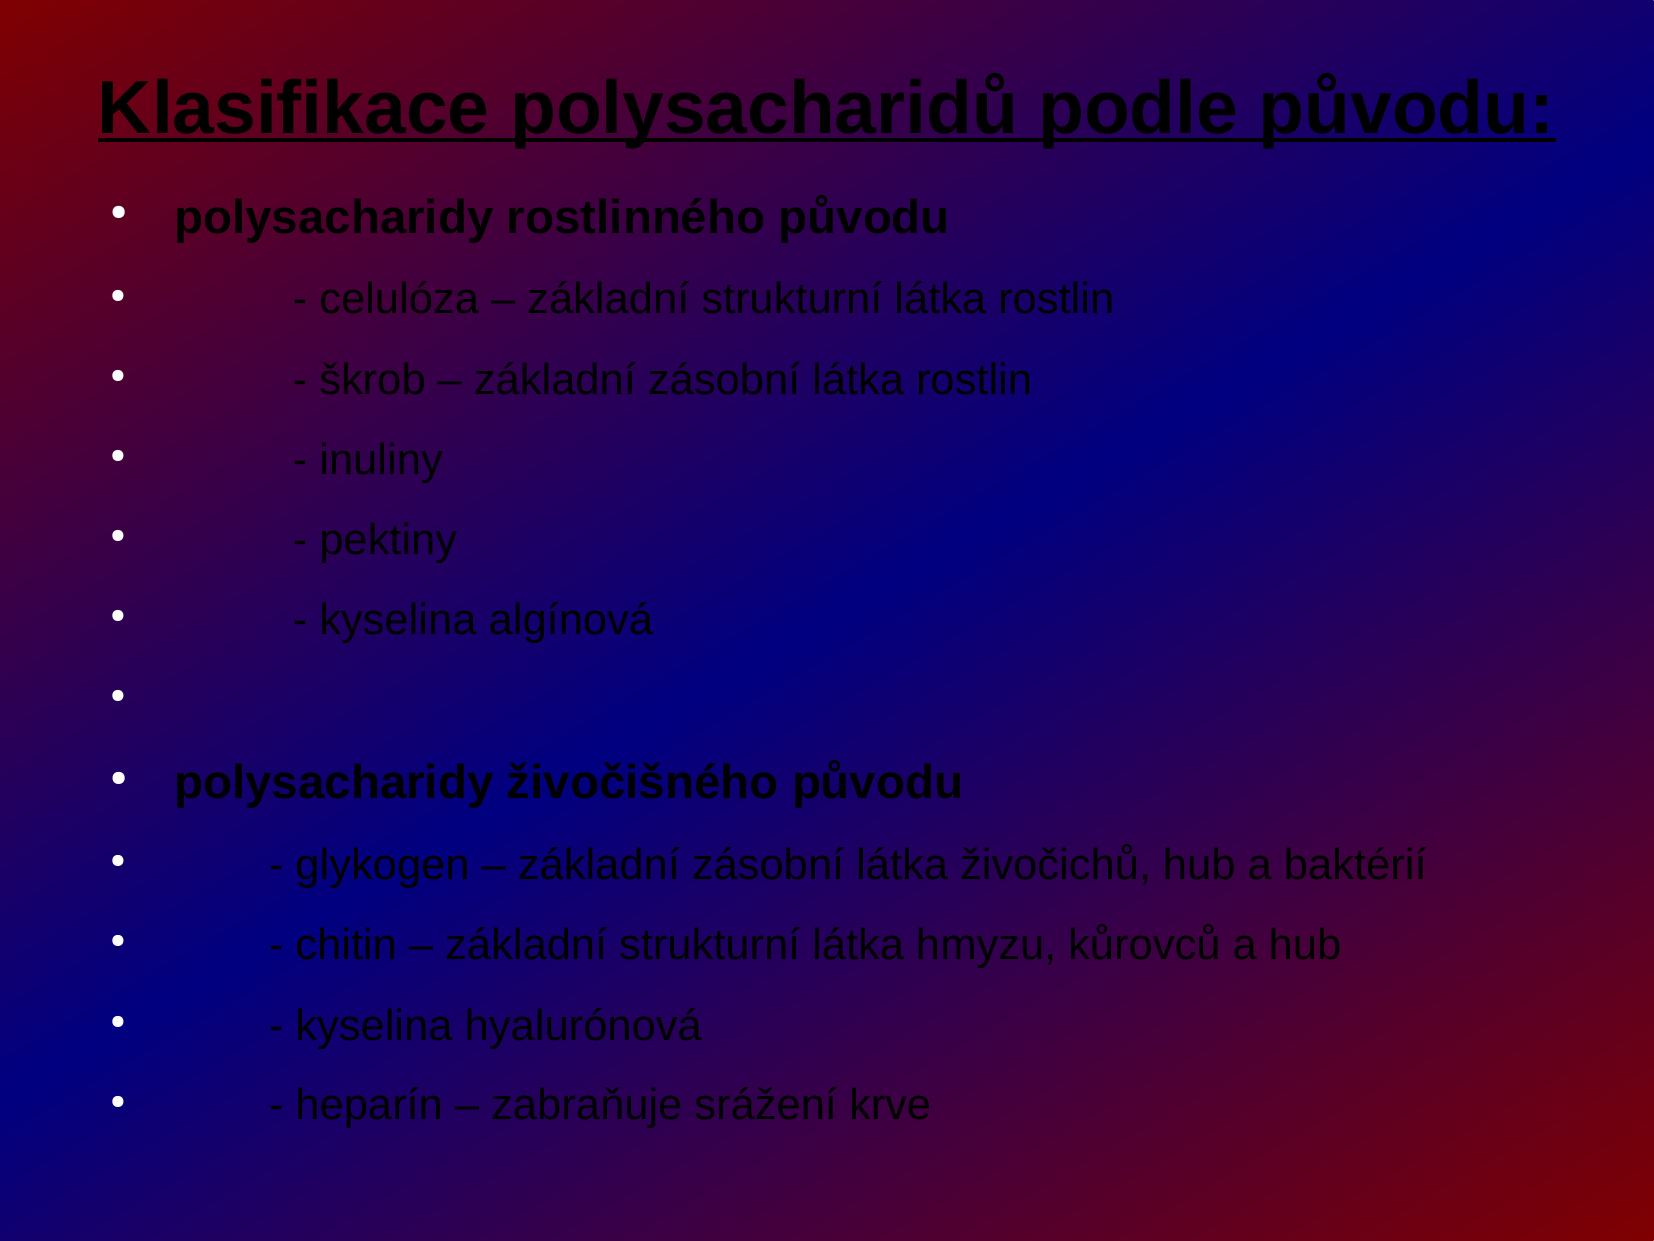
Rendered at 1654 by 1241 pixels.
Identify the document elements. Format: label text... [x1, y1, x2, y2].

list polysacharidy rostlinného původu - celulóza – základní strukturní látka rostlin - škrob – základní zásobní látka rostlin - inuliny - pektiny - kyselina algínová polysacharidy živočišného původu - glykogen – základní zásobní látka živočichů, hub a baktérií - chitin – základní strukturní látka hmyzu, kůrovců a hub - kyselina hyalurónová - heparín – zabraňuje srážení krve [76, 185, 1565, 1134]
title Klasifikace polysacharidů podle původu: [82, 0, 1571, 208]
